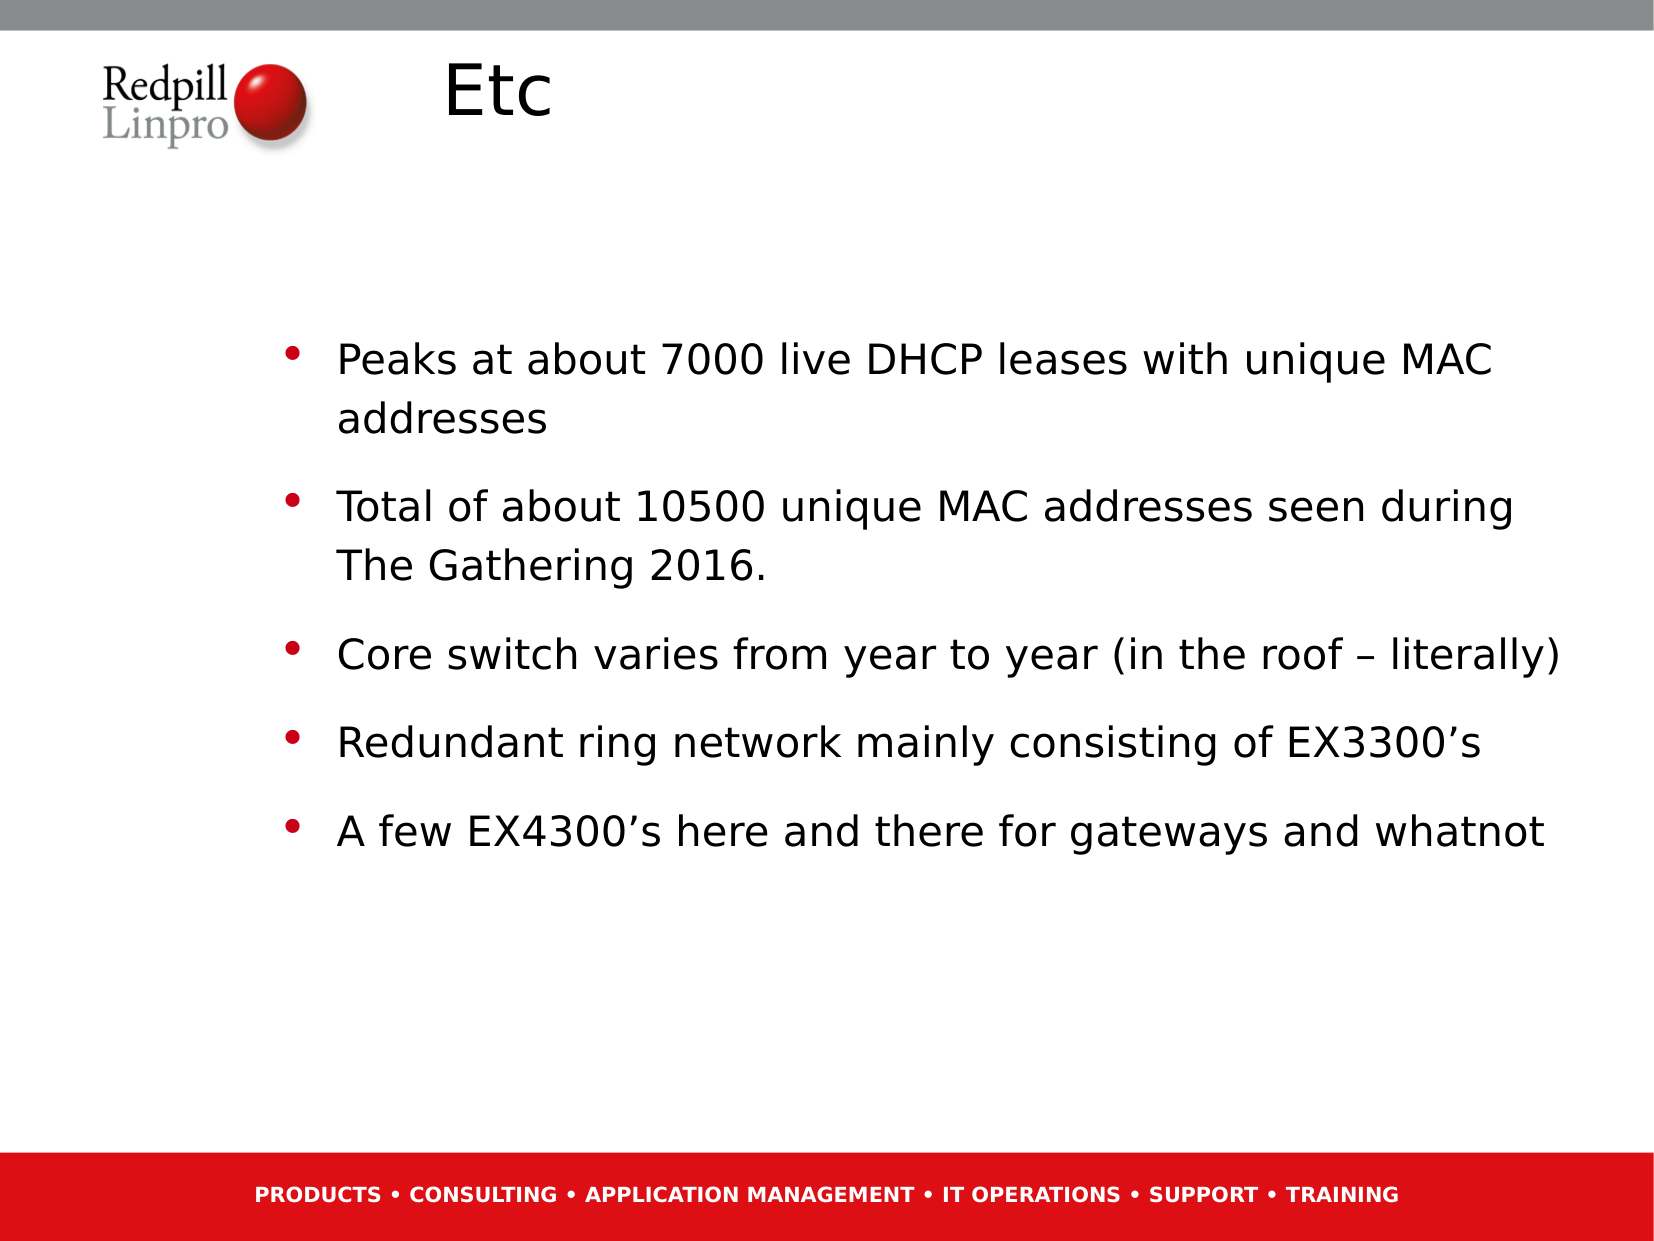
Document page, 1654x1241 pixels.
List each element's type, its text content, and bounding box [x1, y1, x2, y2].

title Etc [442, 49, 1571, 296]
picture [0, 0, 1654, 1241]
list Peaks at about 7000 live DHCP leases with unique MAC addresses Total of about 10500 unique MAC addresses seen during The Gathering 2016. Core switch varies from year to year (in the roof – literally) Redundant ring network mainly consisting of EX3300’s A few EX4300’s here and there for gateways and whatnot [265, 324, 1571, 1109]
